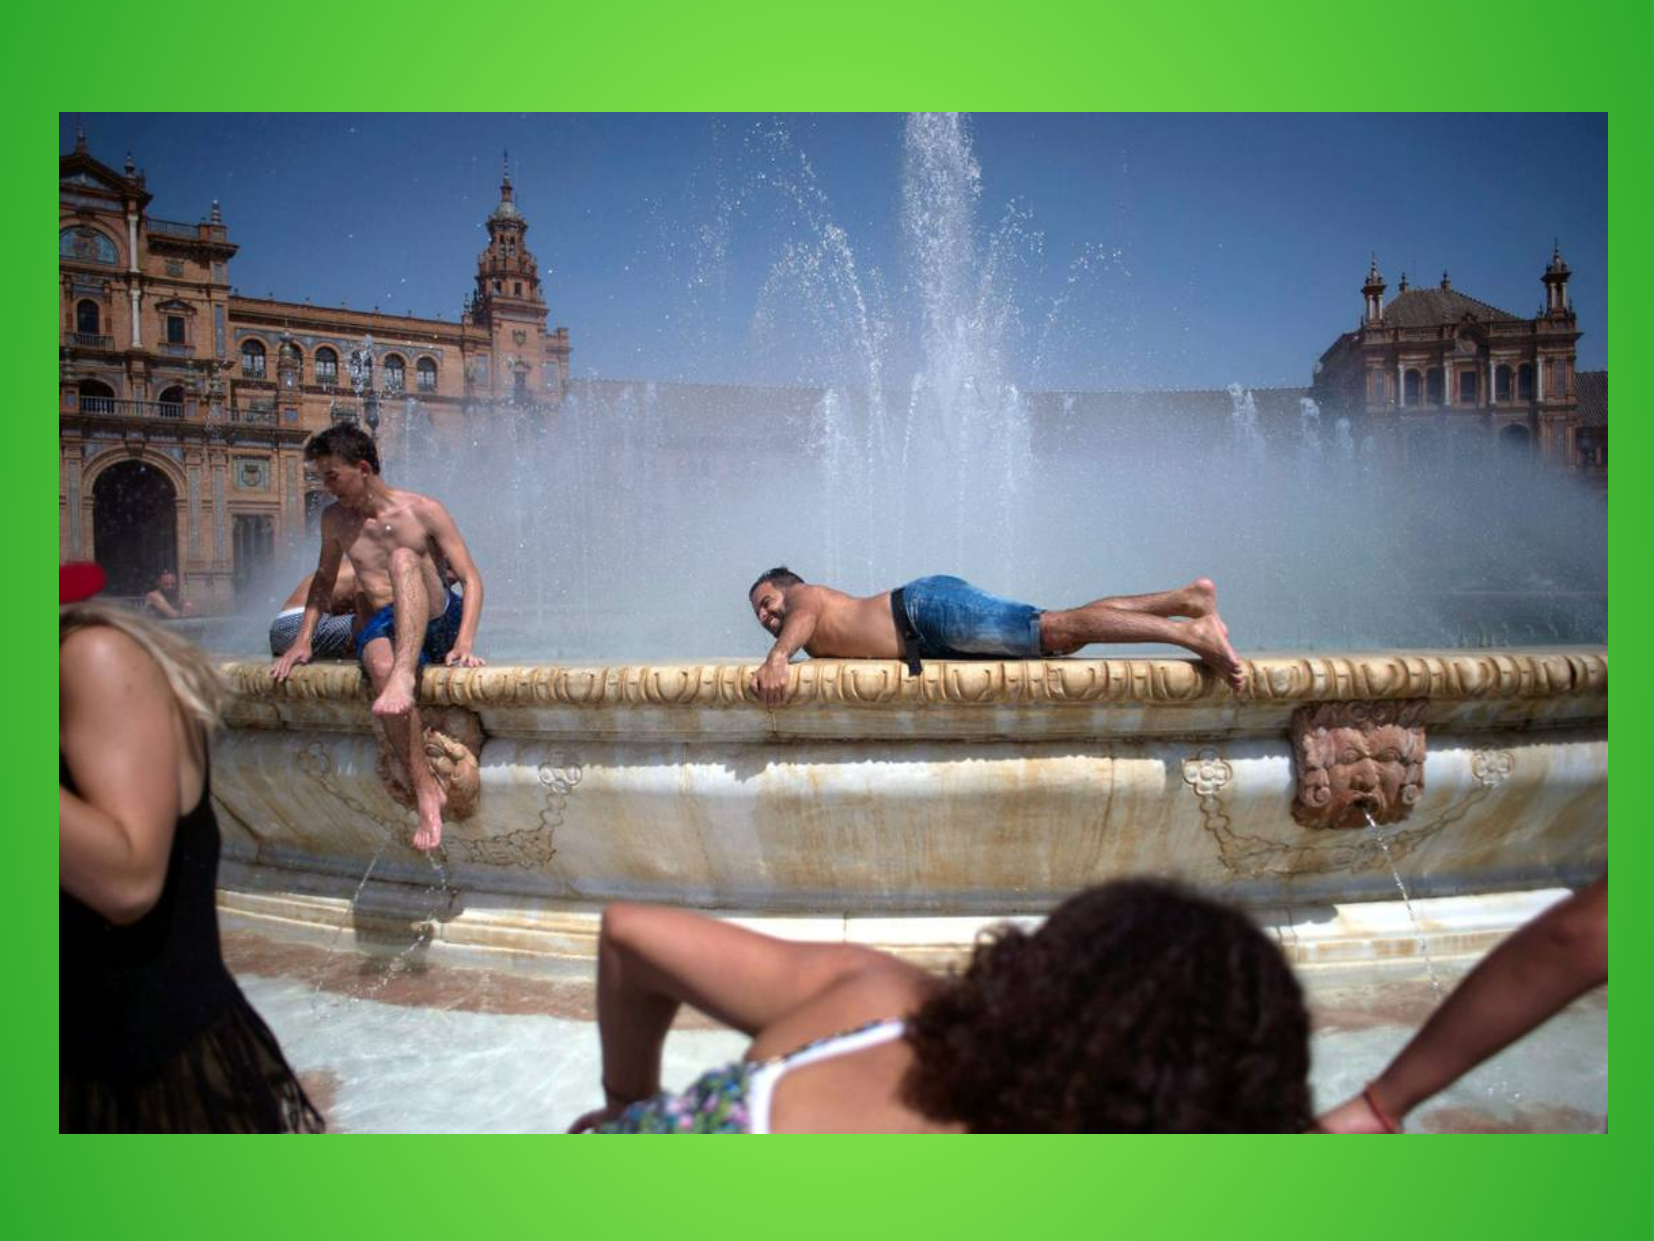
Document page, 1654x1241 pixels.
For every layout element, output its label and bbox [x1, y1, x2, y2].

picture [59, 112, 1608, 1134]
